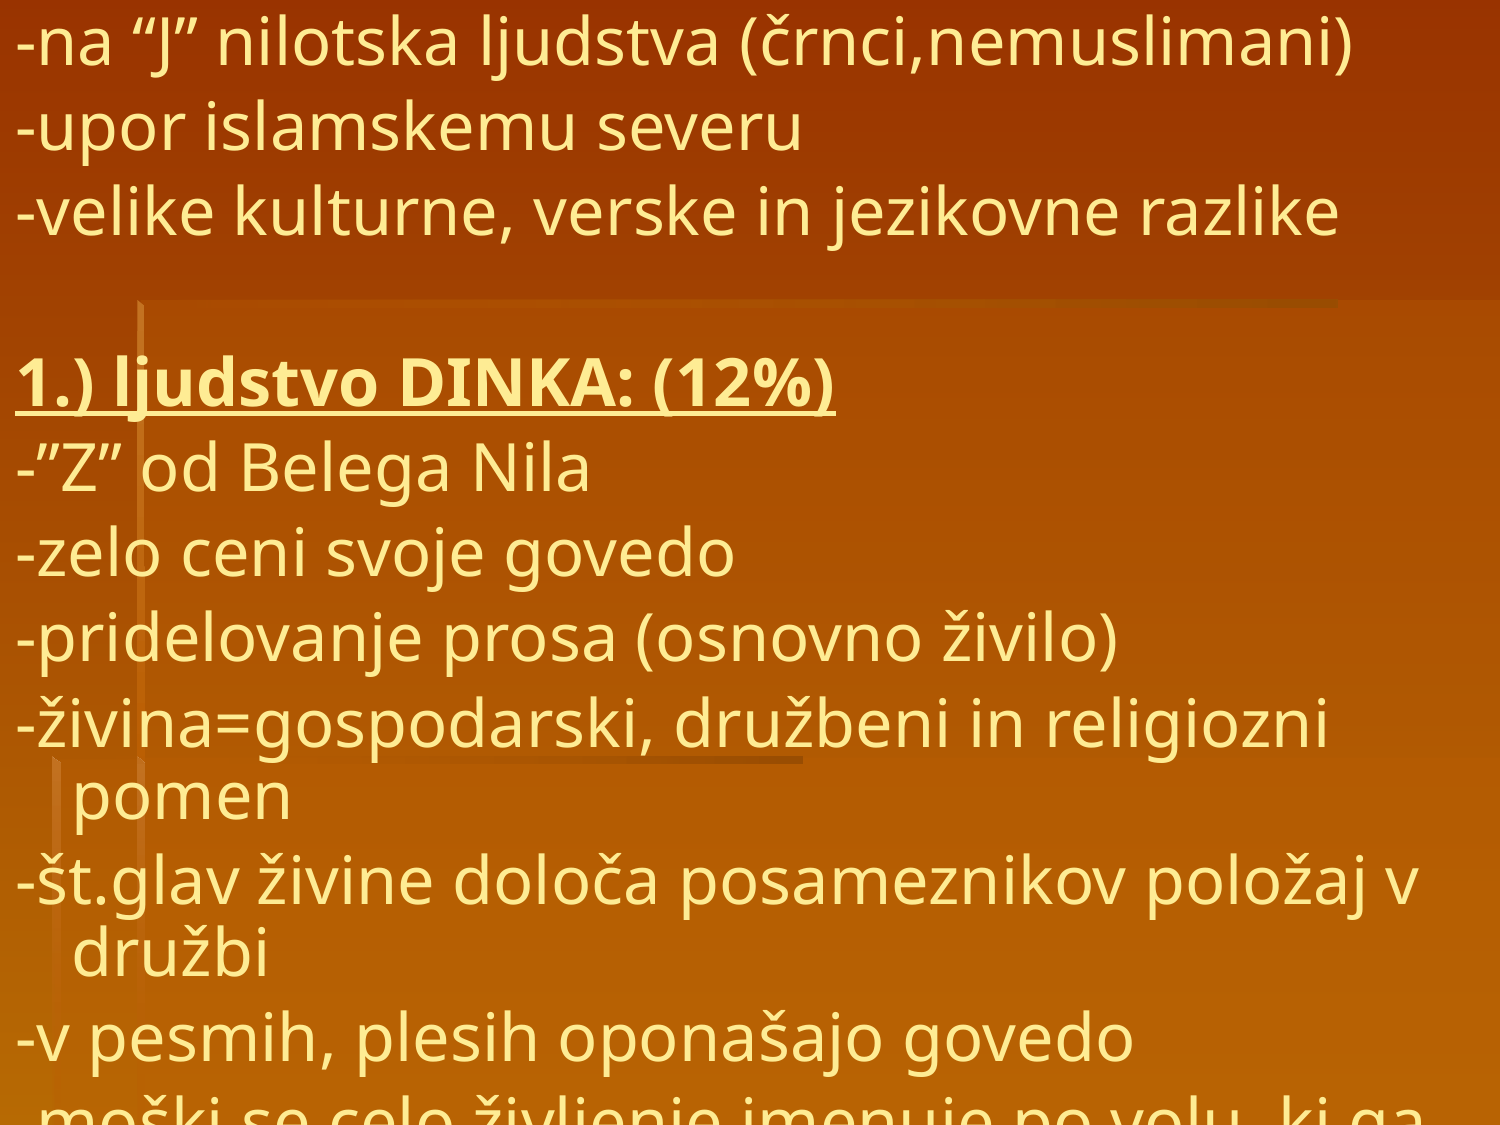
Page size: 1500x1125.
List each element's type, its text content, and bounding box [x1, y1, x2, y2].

list -na “J” nilotska ljudstva (črnci,nemuslimani) -upor islamskemu severu -velike kulturne, verske in jezikovne razlike 1.) ljudstvo DINKA: (12%) -”Z” od Belega Nila -zelo ceni svoje govedo -pridelovanje prosa (osnovno živilo) -živina=gospodarski, družbeni in religiozni pomen -št.glav živine določa posameznikov položaj v družbi -v pesmih, plesih oponašajo govedo -moški se celo življenje imenuje po volu, ki ga je dobil v dar pri obredu iniciacije [0, 0, 1500, 1125]
